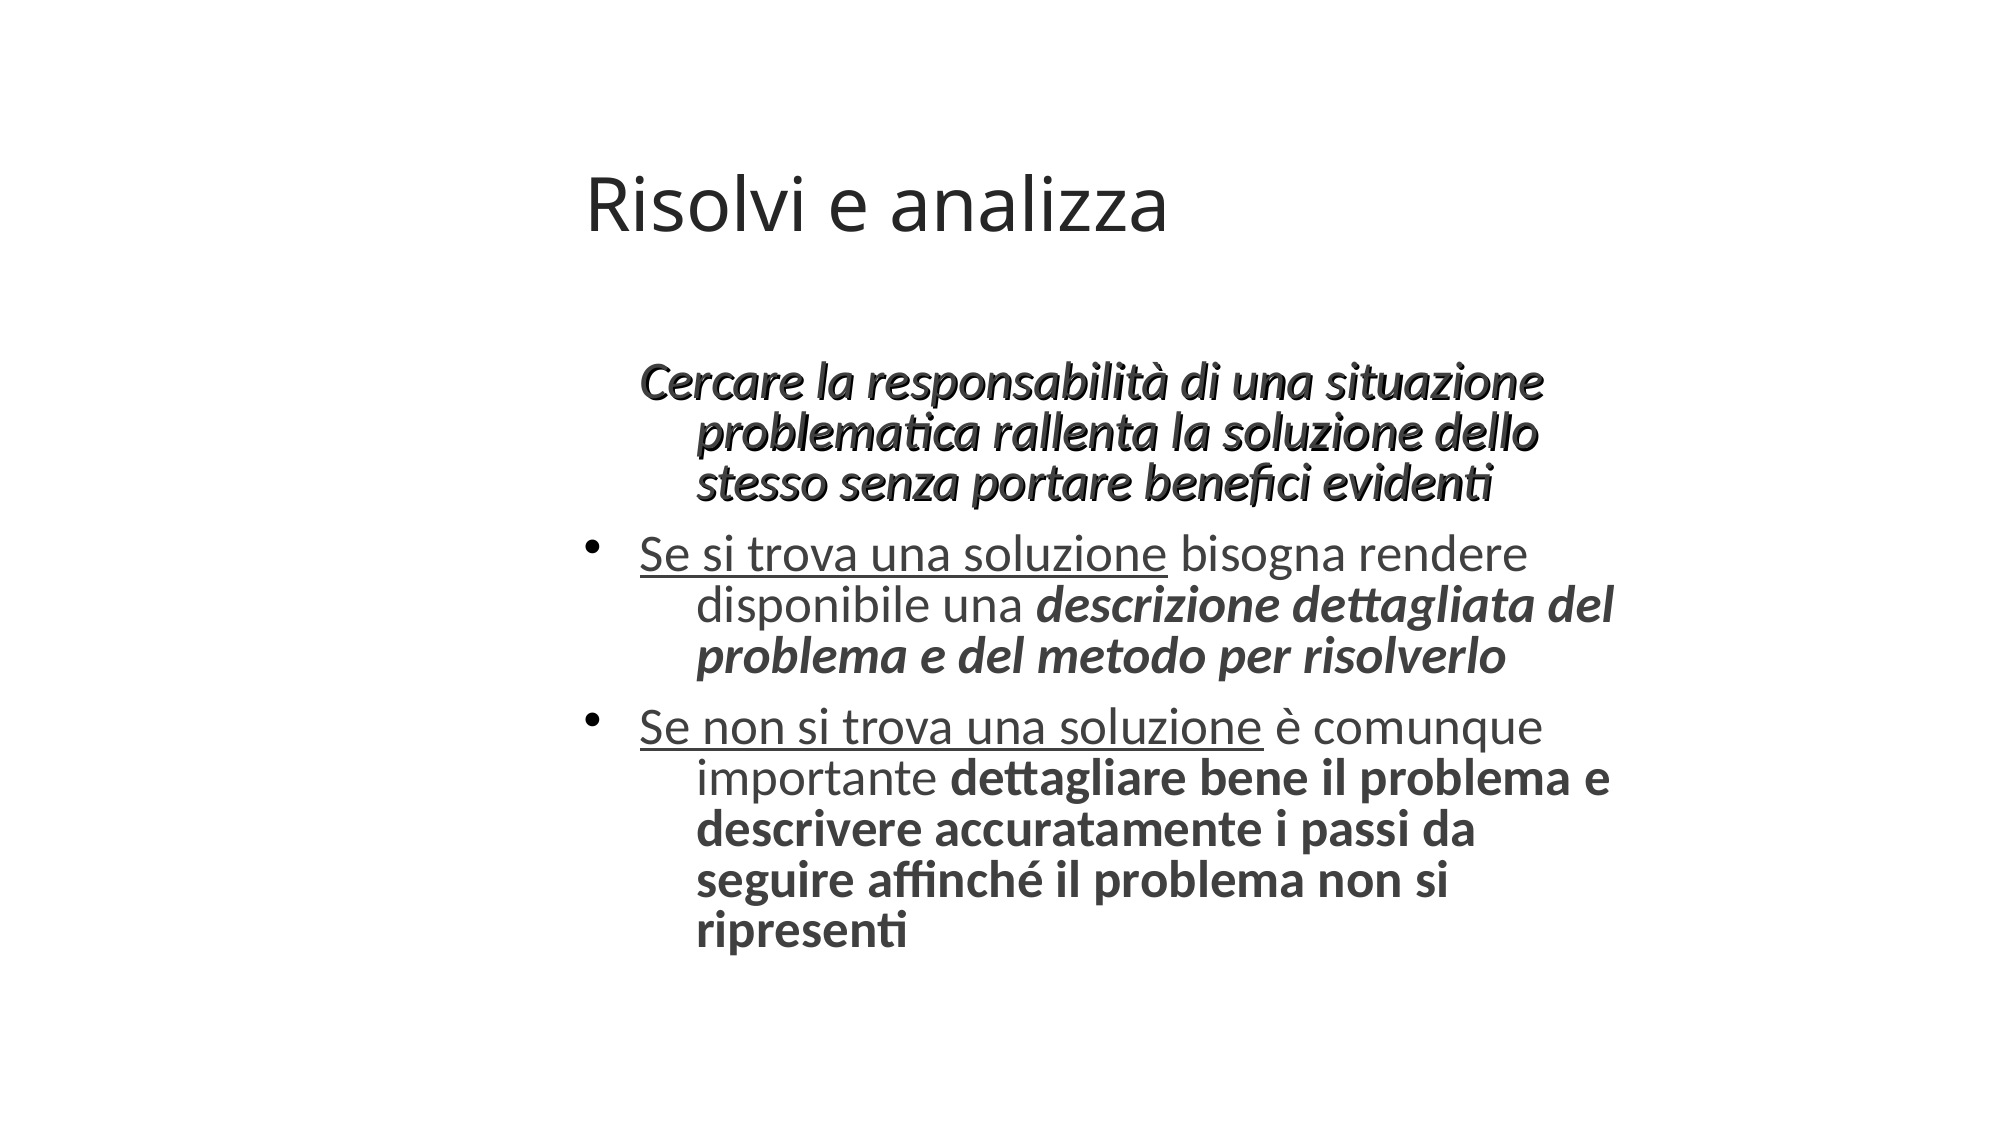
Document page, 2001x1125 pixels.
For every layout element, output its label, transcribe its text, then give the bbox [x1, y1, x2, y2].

title Risolvi e analizza [569, 102, 1651, 313]
list Cercare la responsabilità di una situazione problematica rallenta la soluzione dello stesso senza portare benefici evidenti Se si trova una soluzione bisogna rendere disponibile una descrizione dettagliata del problema e del metodo per risolverlo Se non si trova una soluzione è comunque importante dettagliare bene il problema e descrivere accuratamente i passi da seguire affinché il problema non si ripresenti [568, 350, 1651, 970]
